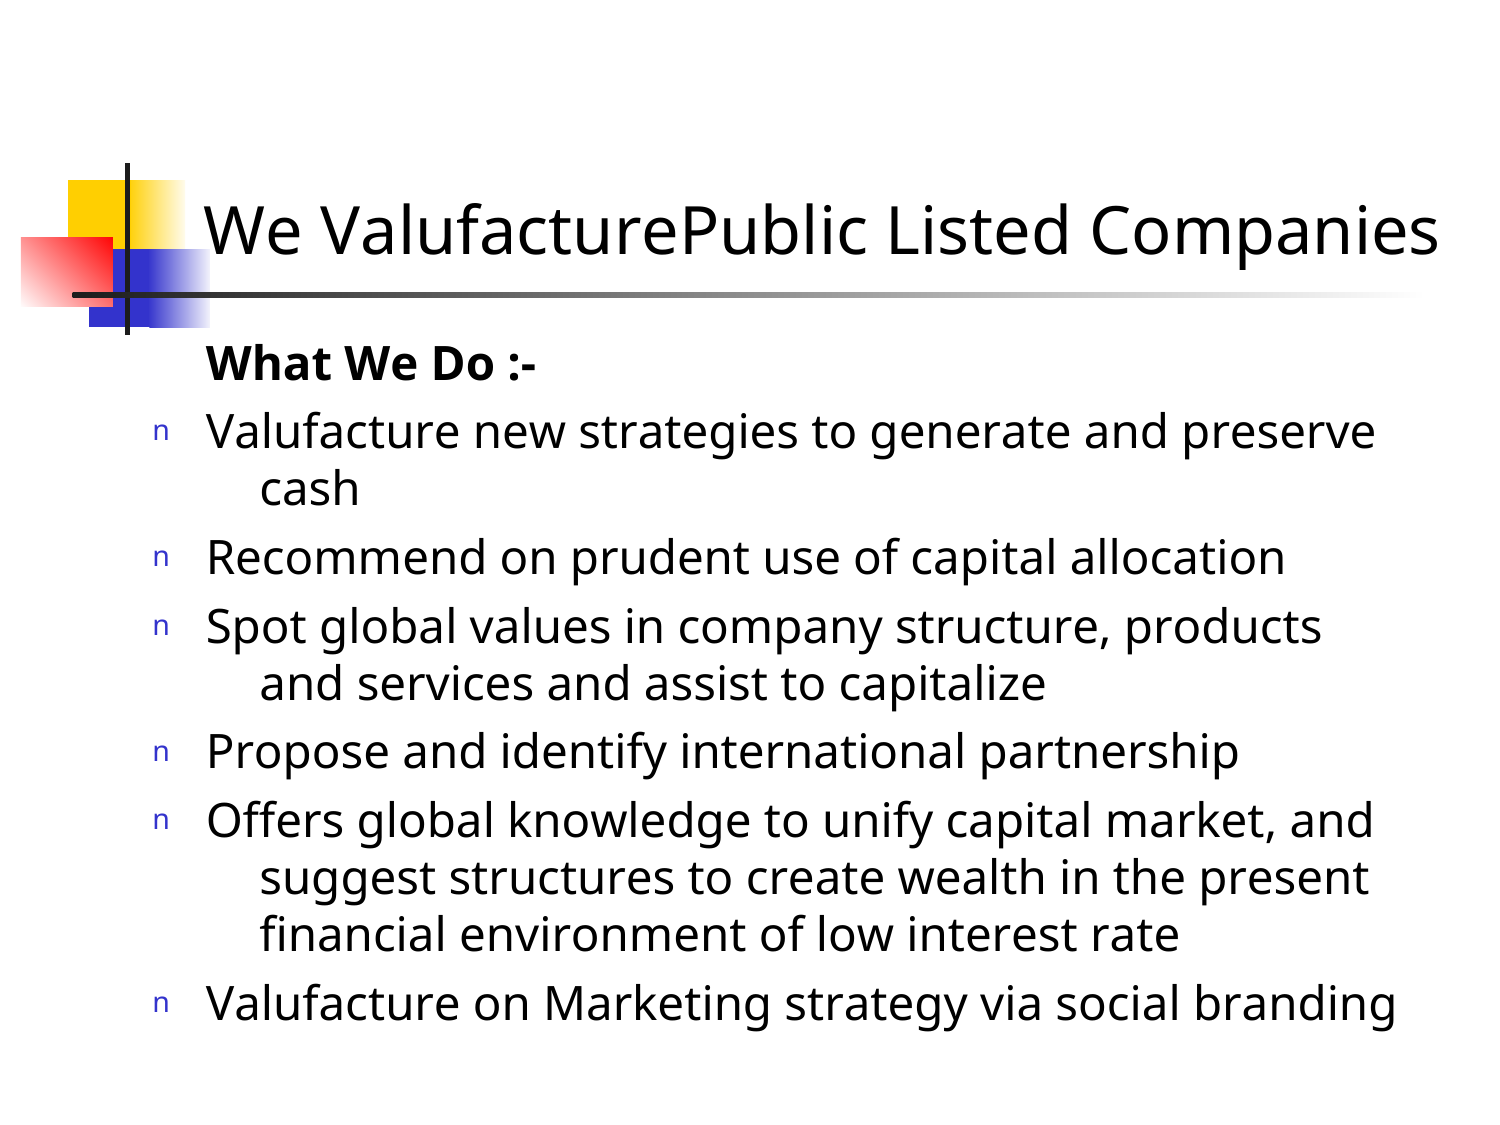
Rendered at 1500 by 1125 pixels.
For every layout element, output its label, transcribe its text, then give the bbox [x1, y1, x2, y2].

title We ValufacturePublic Listed Companies [188, 35, 1468, 275]
list What We Do :- Valufacture new strategies to generate and preserve cash Recommend on prudent use of capital allocation Spot global values in company structure, products and services and assist to capitalize Propose and identify international partnership Offers global knowledge to unify capital market, and suggest structures to create wealth in the present financial environment of low interest rate Valufacture on Marketing strategy via social branding [137, 324, 1426, 1088]
